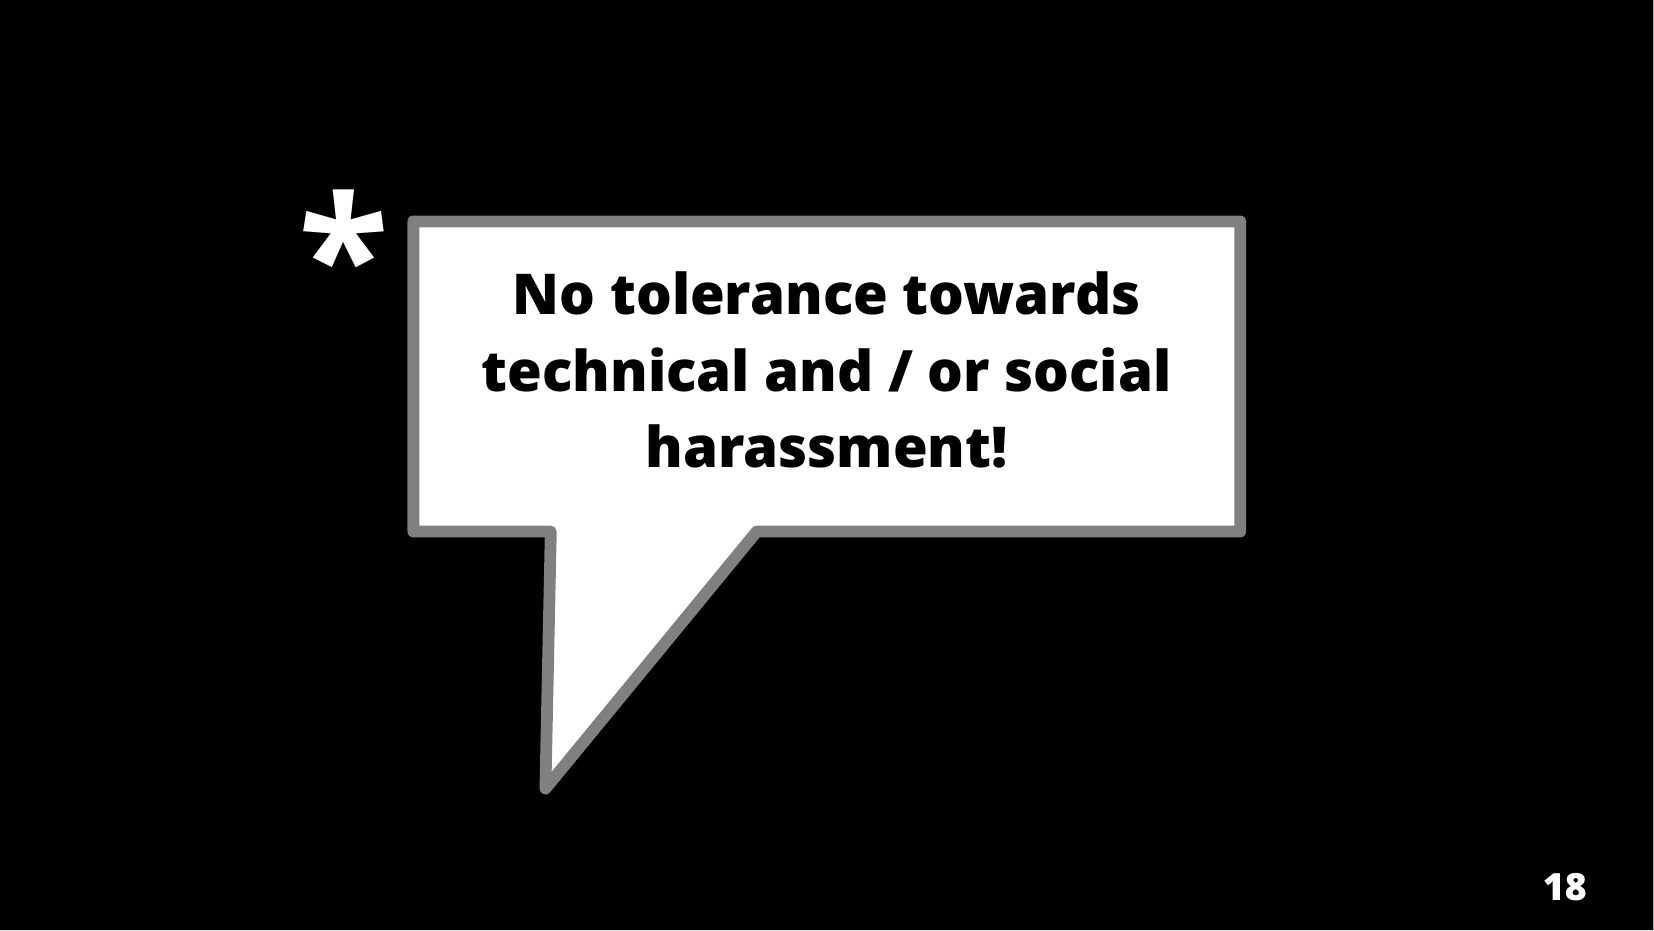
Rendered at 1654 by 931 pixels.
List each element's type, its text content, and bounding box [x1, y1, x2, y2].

title No tolerance towards technical and / or social harassment! [442, 236, 1211, 502]
